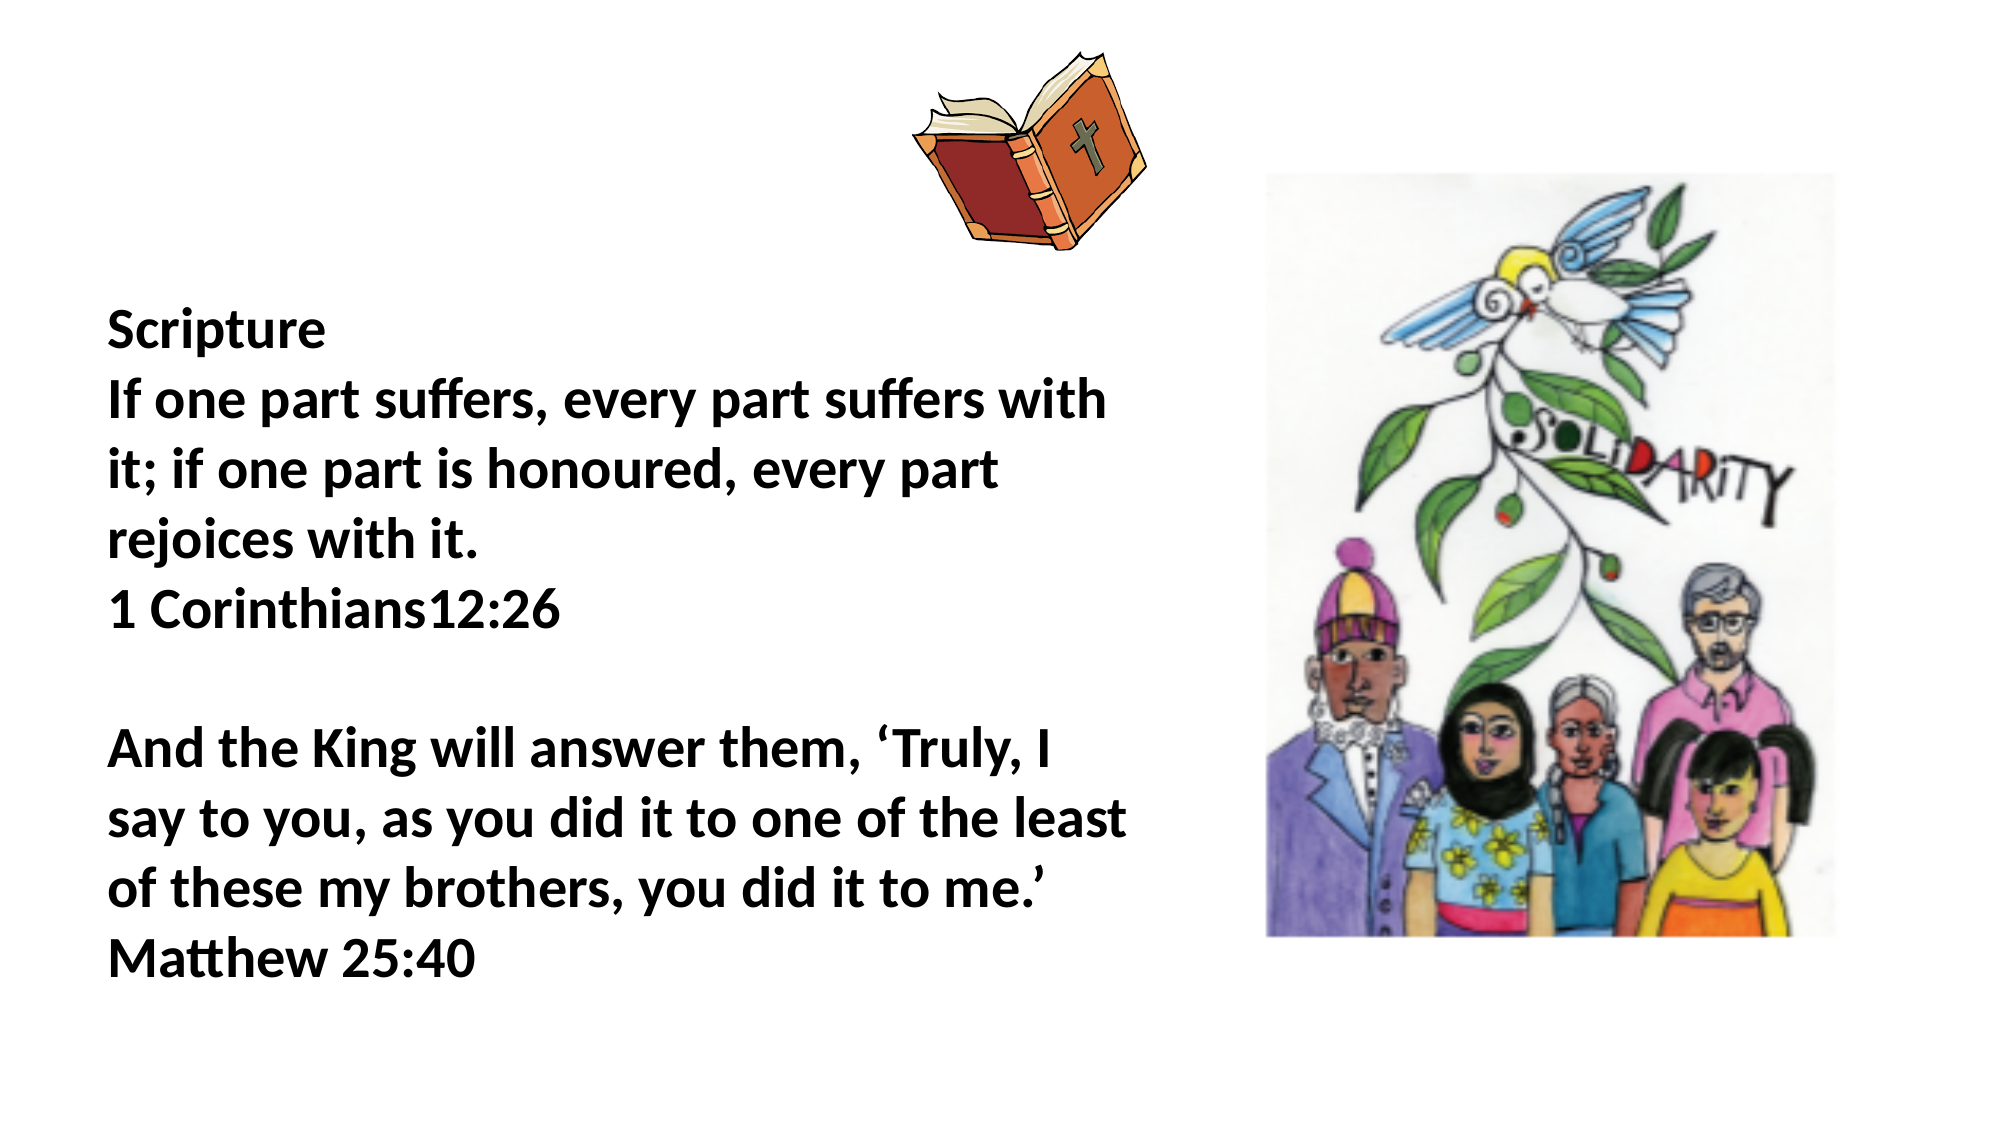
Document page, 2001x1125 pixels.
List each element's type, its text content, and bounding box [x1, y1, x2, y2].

picture [1223, 111, 1854, 1014]
text_box Scripture If one part suffers, every part suffers with it; if one part is honoured, every part rejoices with it. 1 Corinthians12:26 And the King will answer them, ‘Truly, I say to you, as you did it to one of the least of these my brothers, you did it to me.’ Matthew 25:40 [92, 282, 1147, 1005]
picture [912, 51, 1147, 251]
